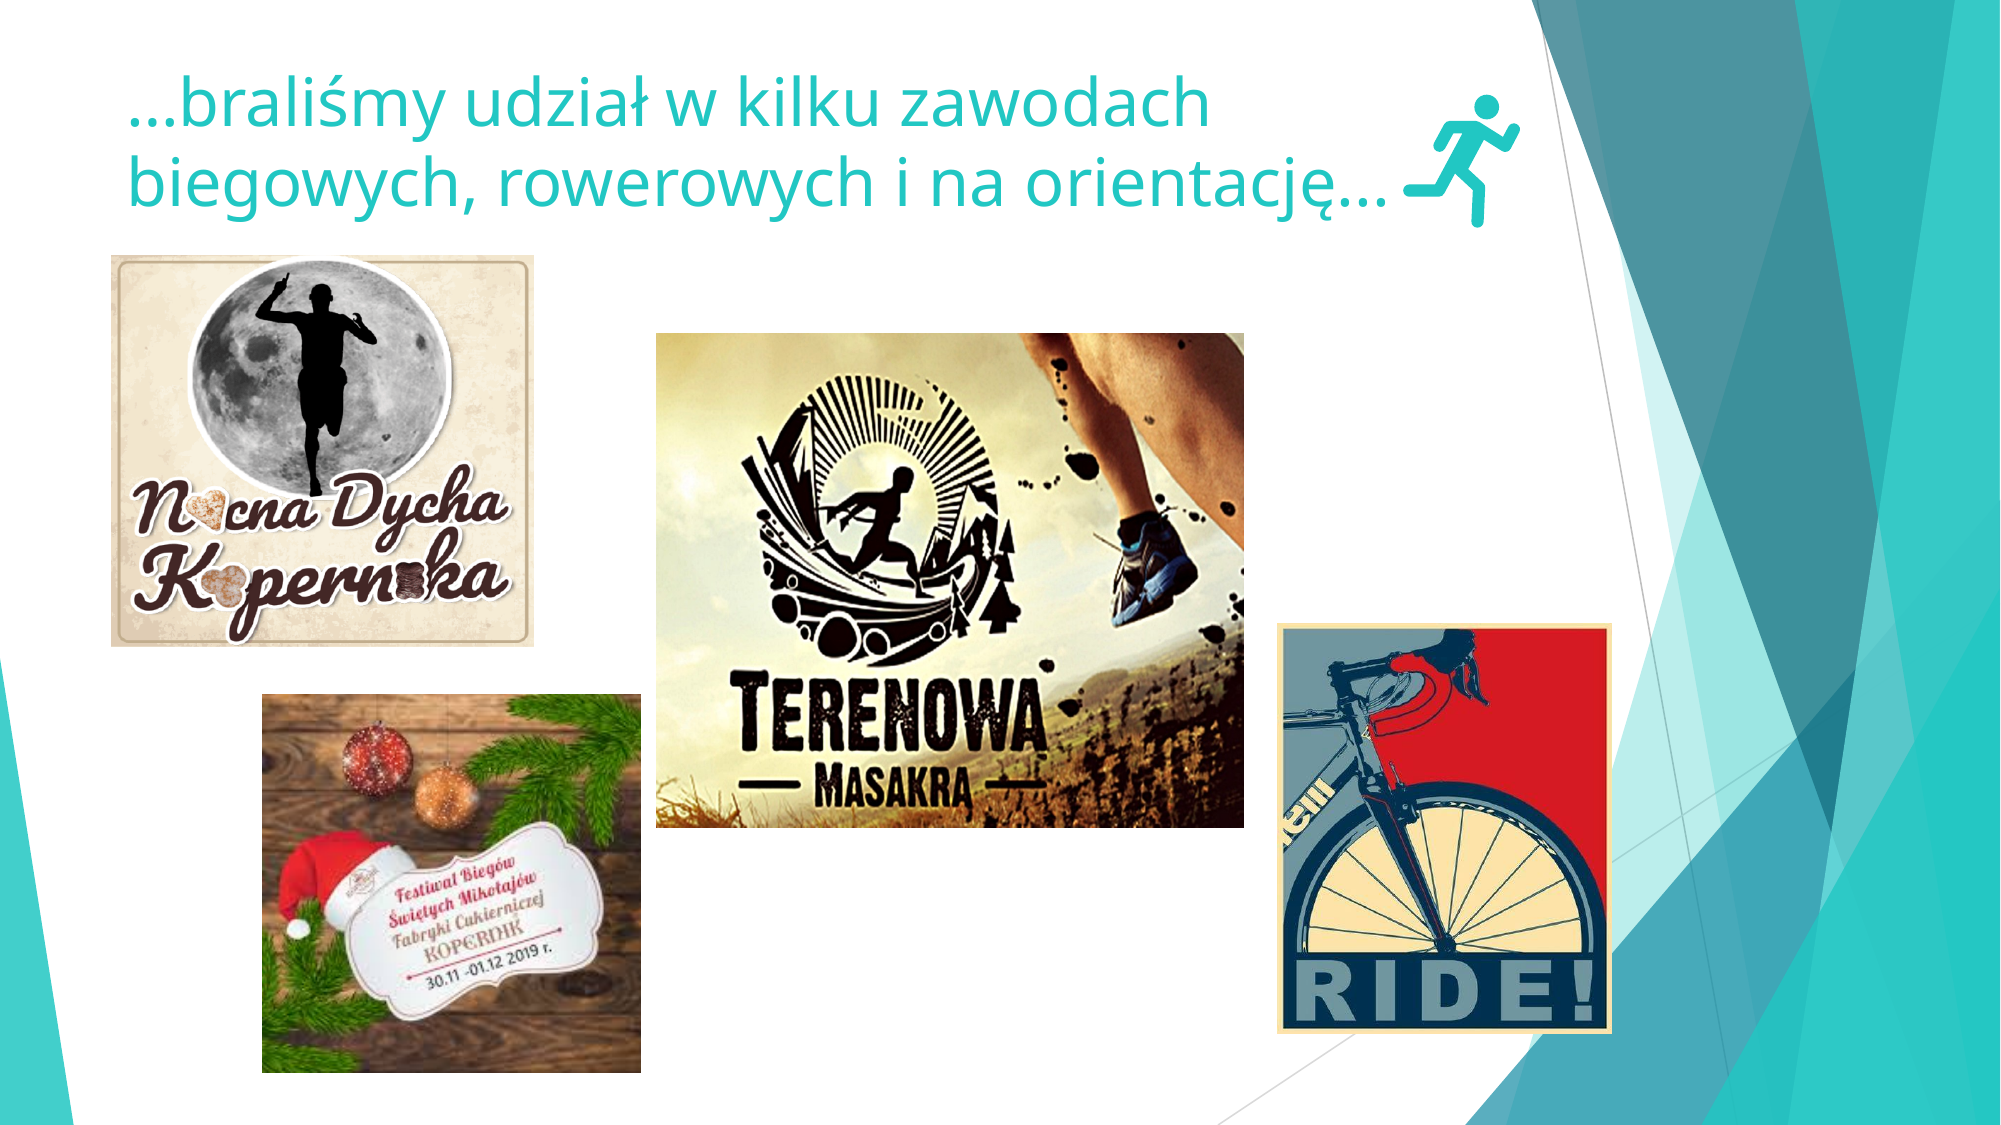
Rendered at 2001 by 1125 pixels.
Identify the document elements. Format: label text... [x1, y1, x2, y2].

picture [111, 255, 534, 647]
title …braliśmy udział w kilku zawodach biegowych, rowerowych i na orientację... [111, 52, 1522, 317]
picture [656, 333, 1244, 828]
picture [1277, 623, 1612, 1034]
picture [262, 694, 641, 1073]
picture [1386, 86, 1537, 237]
